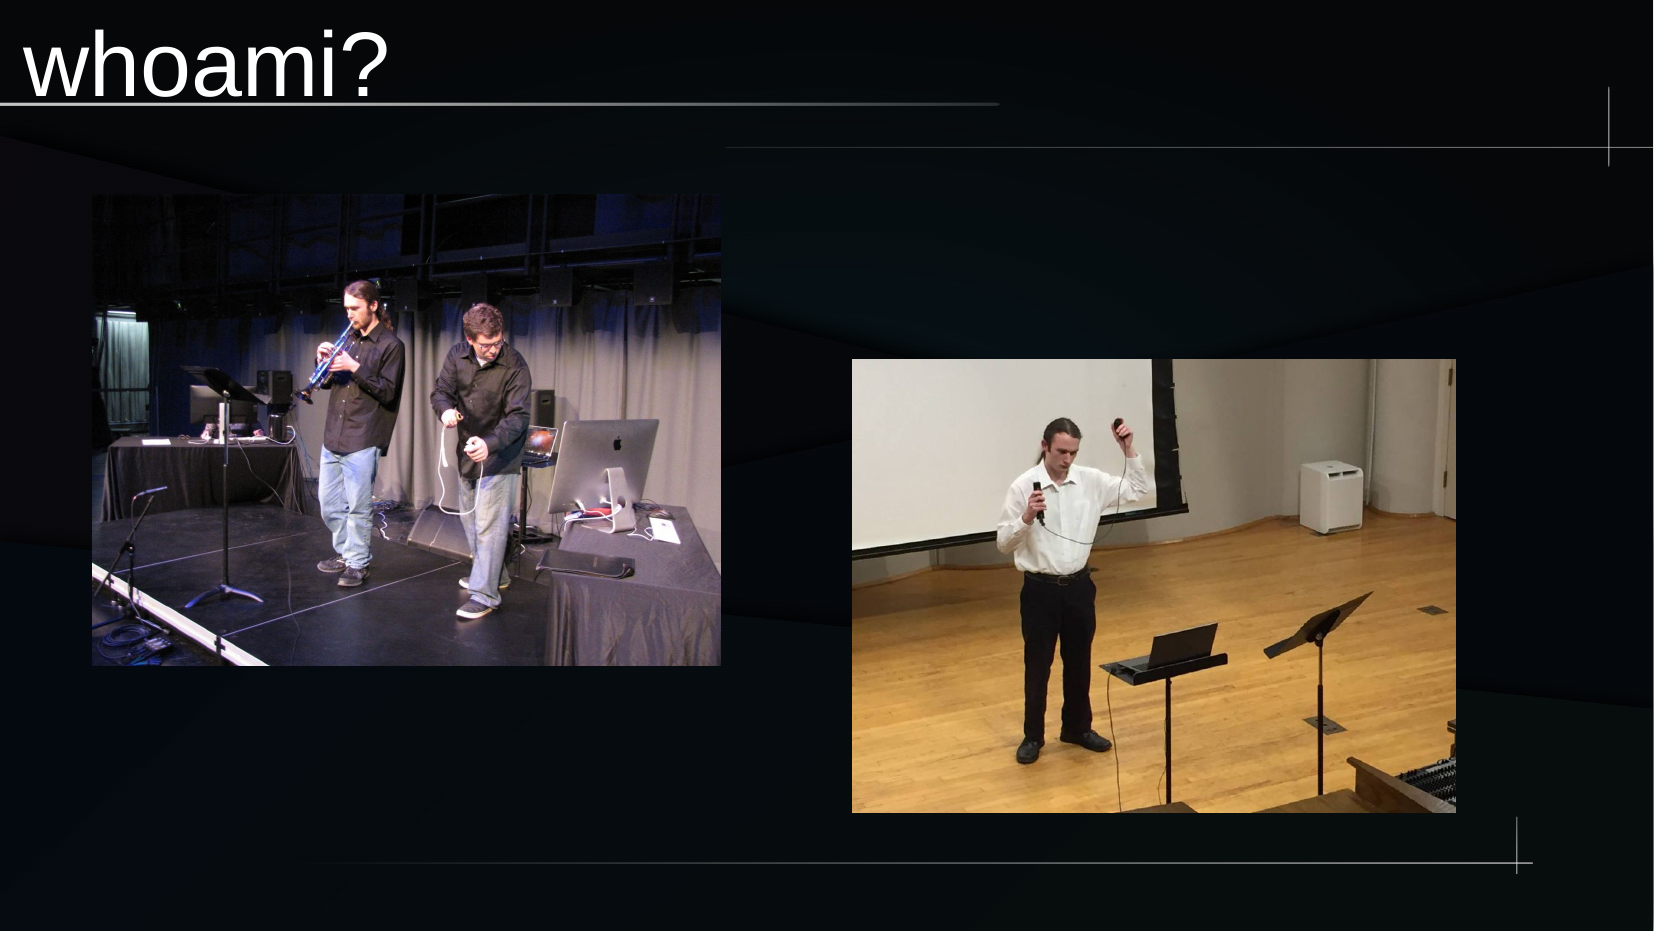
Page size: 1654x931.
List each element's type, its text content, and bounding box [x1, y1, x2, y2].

title whoami? [23, 11, 1589, 119]
picture [0, 0, 1654, 931]
